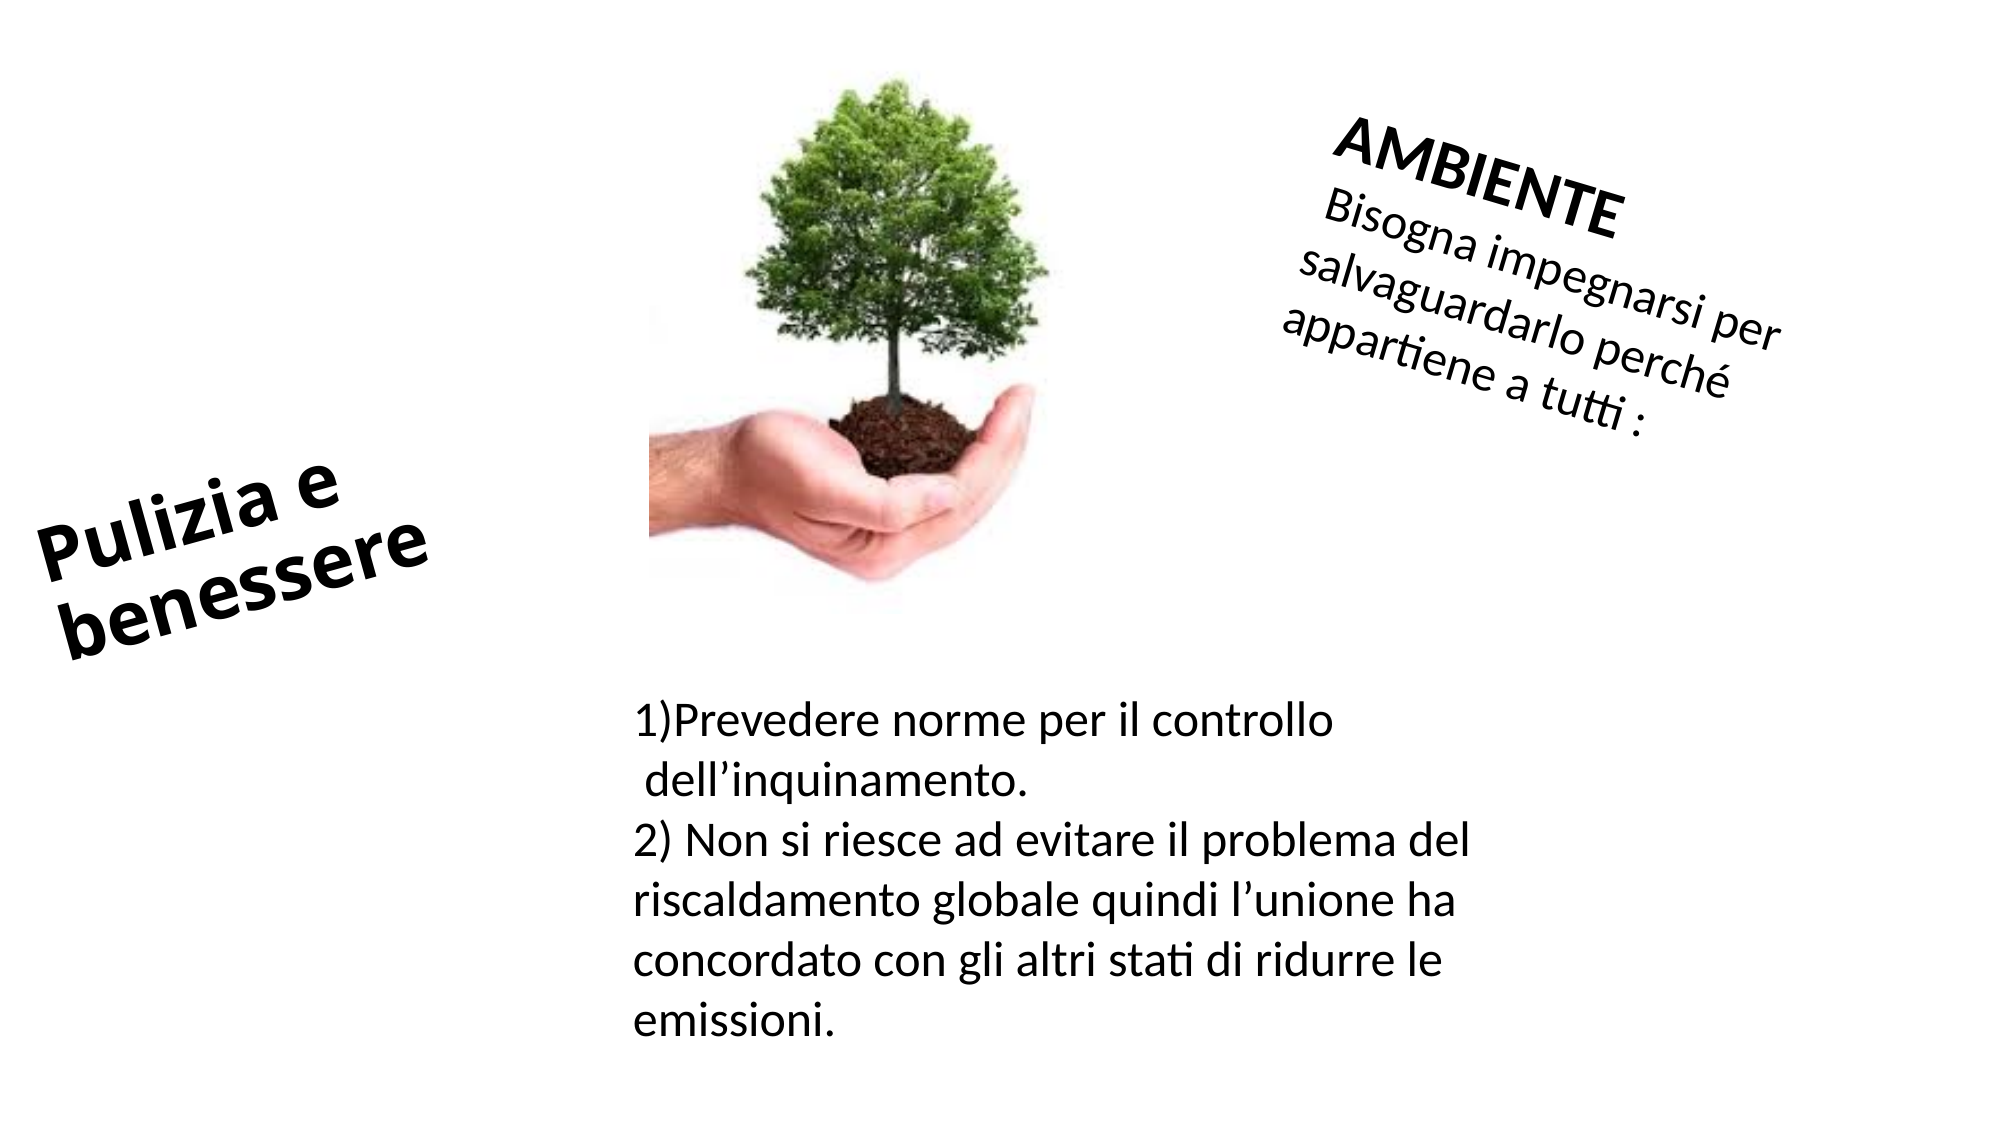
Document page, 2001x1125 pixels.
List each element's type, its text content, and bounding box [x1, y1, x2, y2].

subtitle Pulizia e benessere [12, 387, 552, 750]
text_box 1)Prevedere norme per il controllo dell’inquinamento. 2) Non si riesce ad evitare il problema del riscaldamento globale quindi l’unione ha concordato con gli altri stati di ridurre le emissioni. [618, 679, 1571, 1125]
picture [649, 36, 1095, 614]
text_box AMBIENTE Bisogna impegnarsi per salvaguardarlo perché appartiene a tutti : [1260, 79, 2000, 546]
